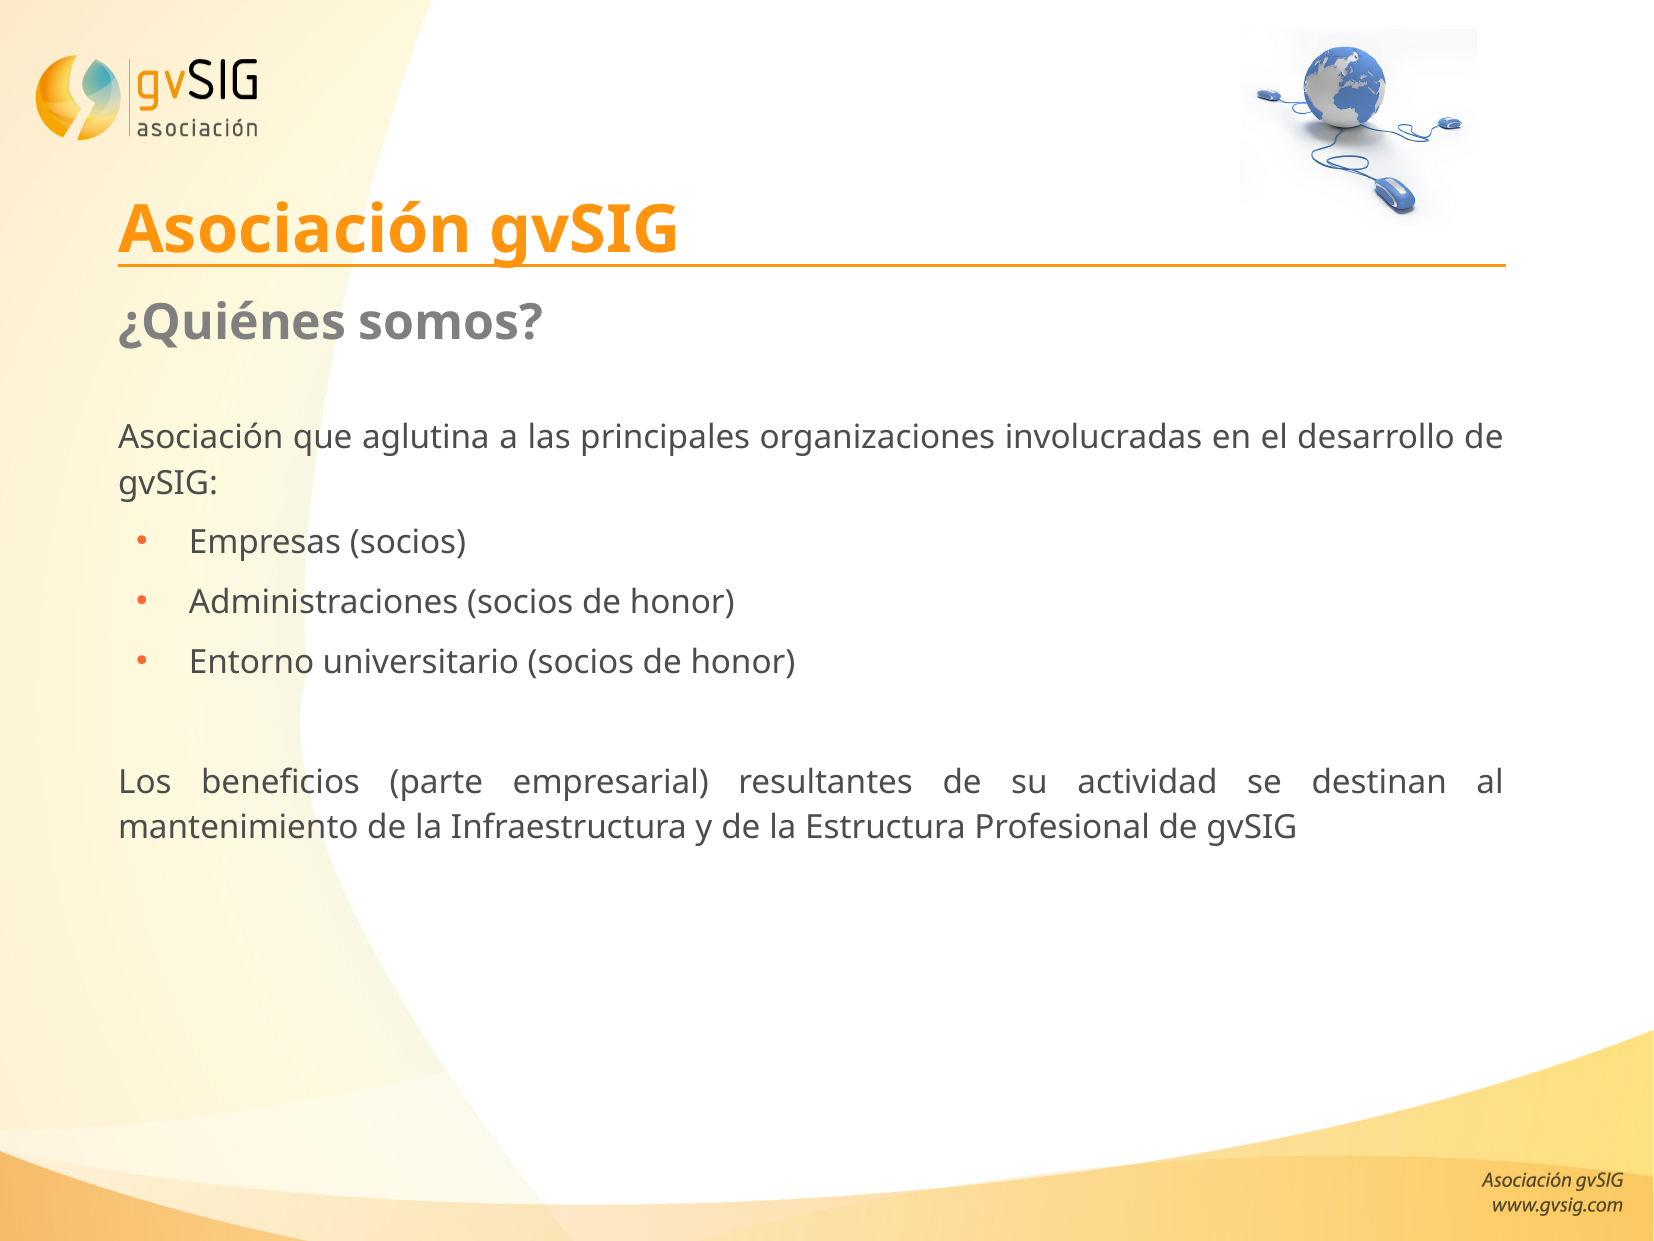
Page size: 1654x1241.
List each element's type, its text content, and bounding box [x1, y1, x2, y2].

title ¿Quiénes somos? [118, 276, 739, 365]
list Asociación que aglutina a las principales organizaciones involucradas en el desarrollo de gvSIG: Empresas (socios) Administraciones (socios de honor) Entorno universitario (socios de honor) Los beneficios (parte empresarial) resultantes de su actividad se destinan al mantenimiento de la Infraestructura y de la Estructura Profesional de gvSIG [118, 413, 1506, 844]
picture [0, 0, 1654, 1241]
title Asociación gvSIG [118, 177, 1607, 276]
